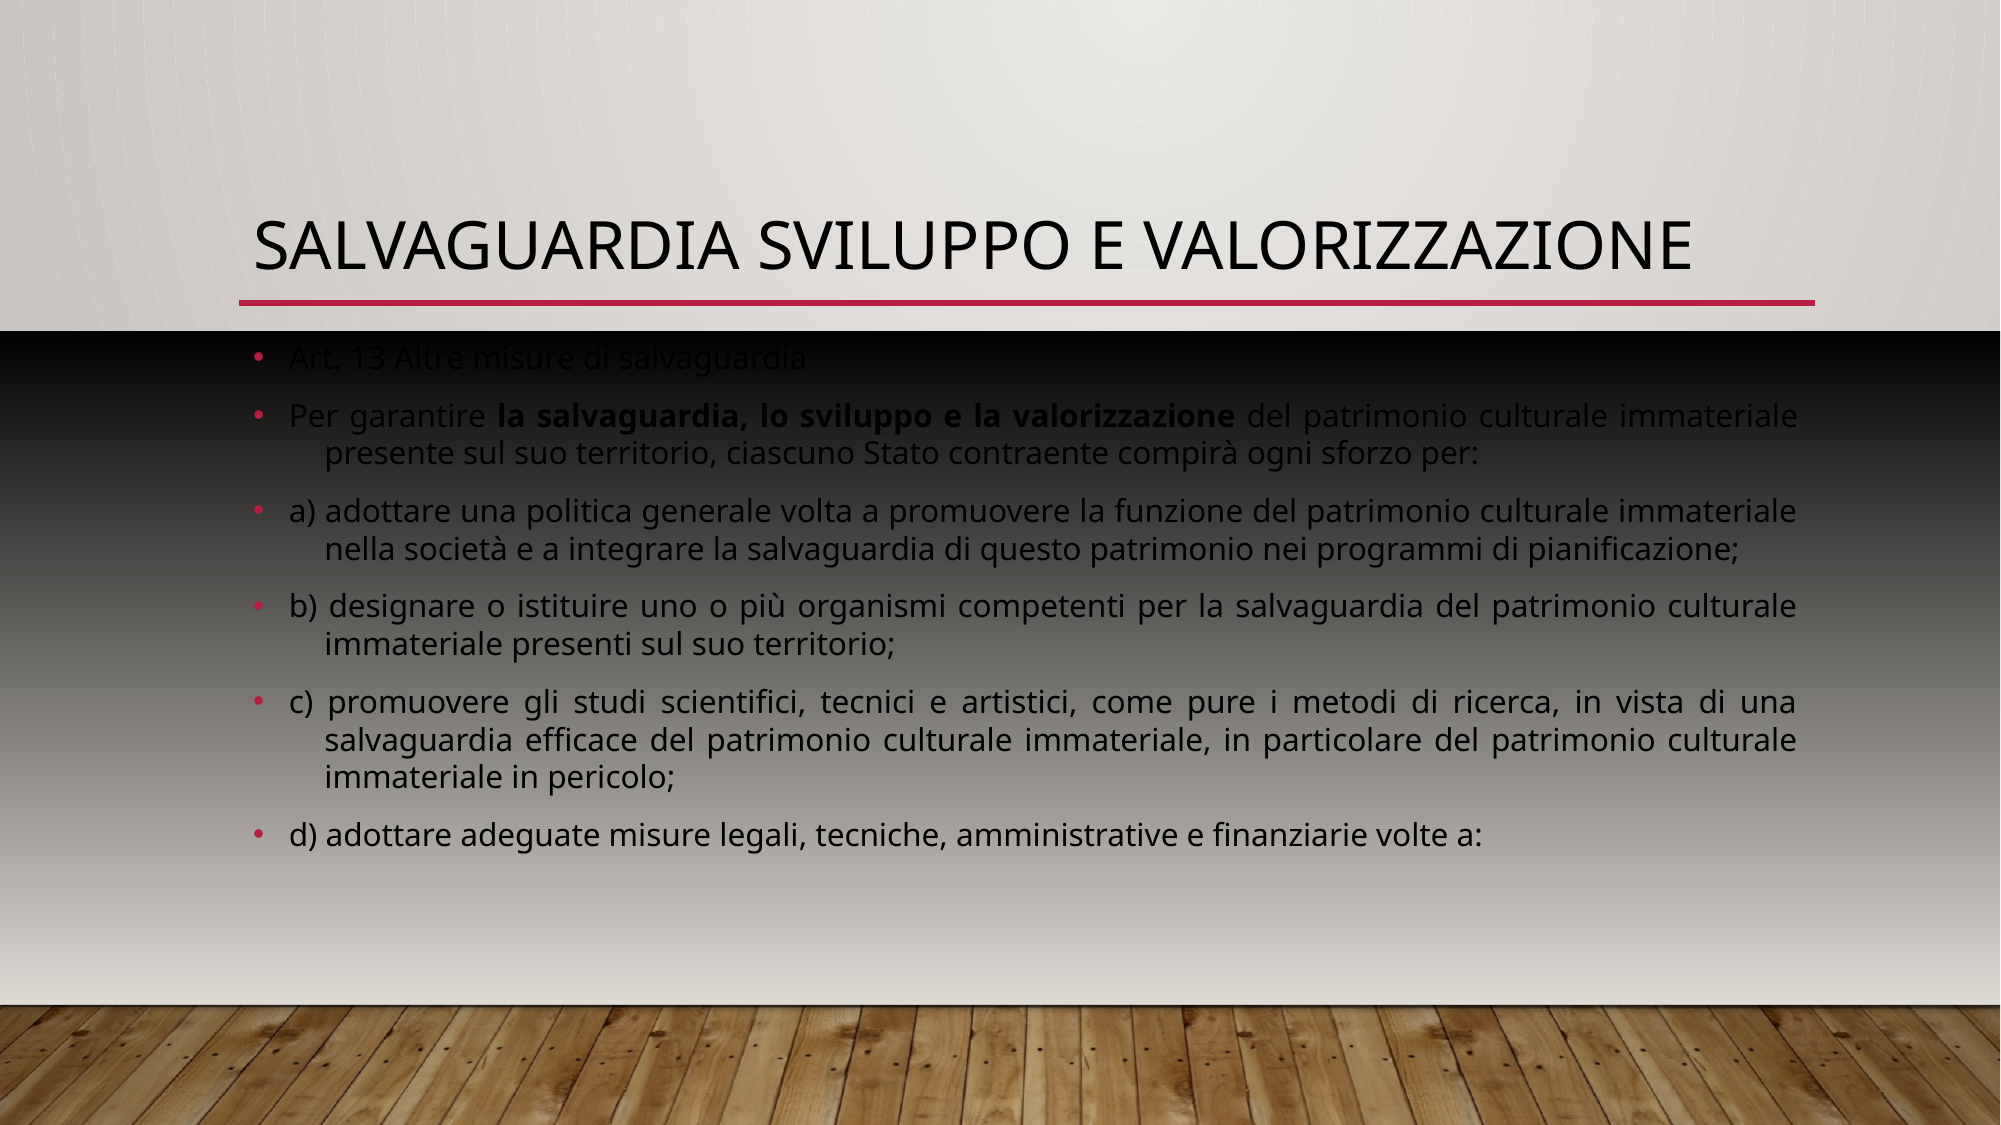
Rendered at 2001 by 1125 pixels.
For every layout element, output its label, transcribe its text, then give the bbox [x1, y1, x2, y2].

title salvaguardia sviluppo e valorizzazione [238, 131, 1814, 305]
list Art. 13 Altre misure di salvaguardia Per garantire la salvaguardia, lo sviluppo e la valorizzazione del patrimonio culturale immateriale presente sul suo territorio, ciascuno Stato contraente compirà ogni sforzo per: a) adottare una politica generale volta a promuovere la funzione del patrimonio culturale immateriale nella società e a integrare la salvaguardia di questo patrimonio nei programmi di pianificazione; b) designare o istituire uno o più organismi competenti per la salvaguardia del patrimonio culturale immateriale presenti sul suo territorio; c) promuovere gli studi scientifici, tecnici e artistici, come pure i metodi di ricerca, in vista di una salvaguardia efficace del patrimonio culturale immateriale, in particolare del patrimonio culturale immateriale in pericolo; d) adottare adeguate misure legali, tecniche, amministrative e finanziarie volte a: [238, 330, 1814, 897]
